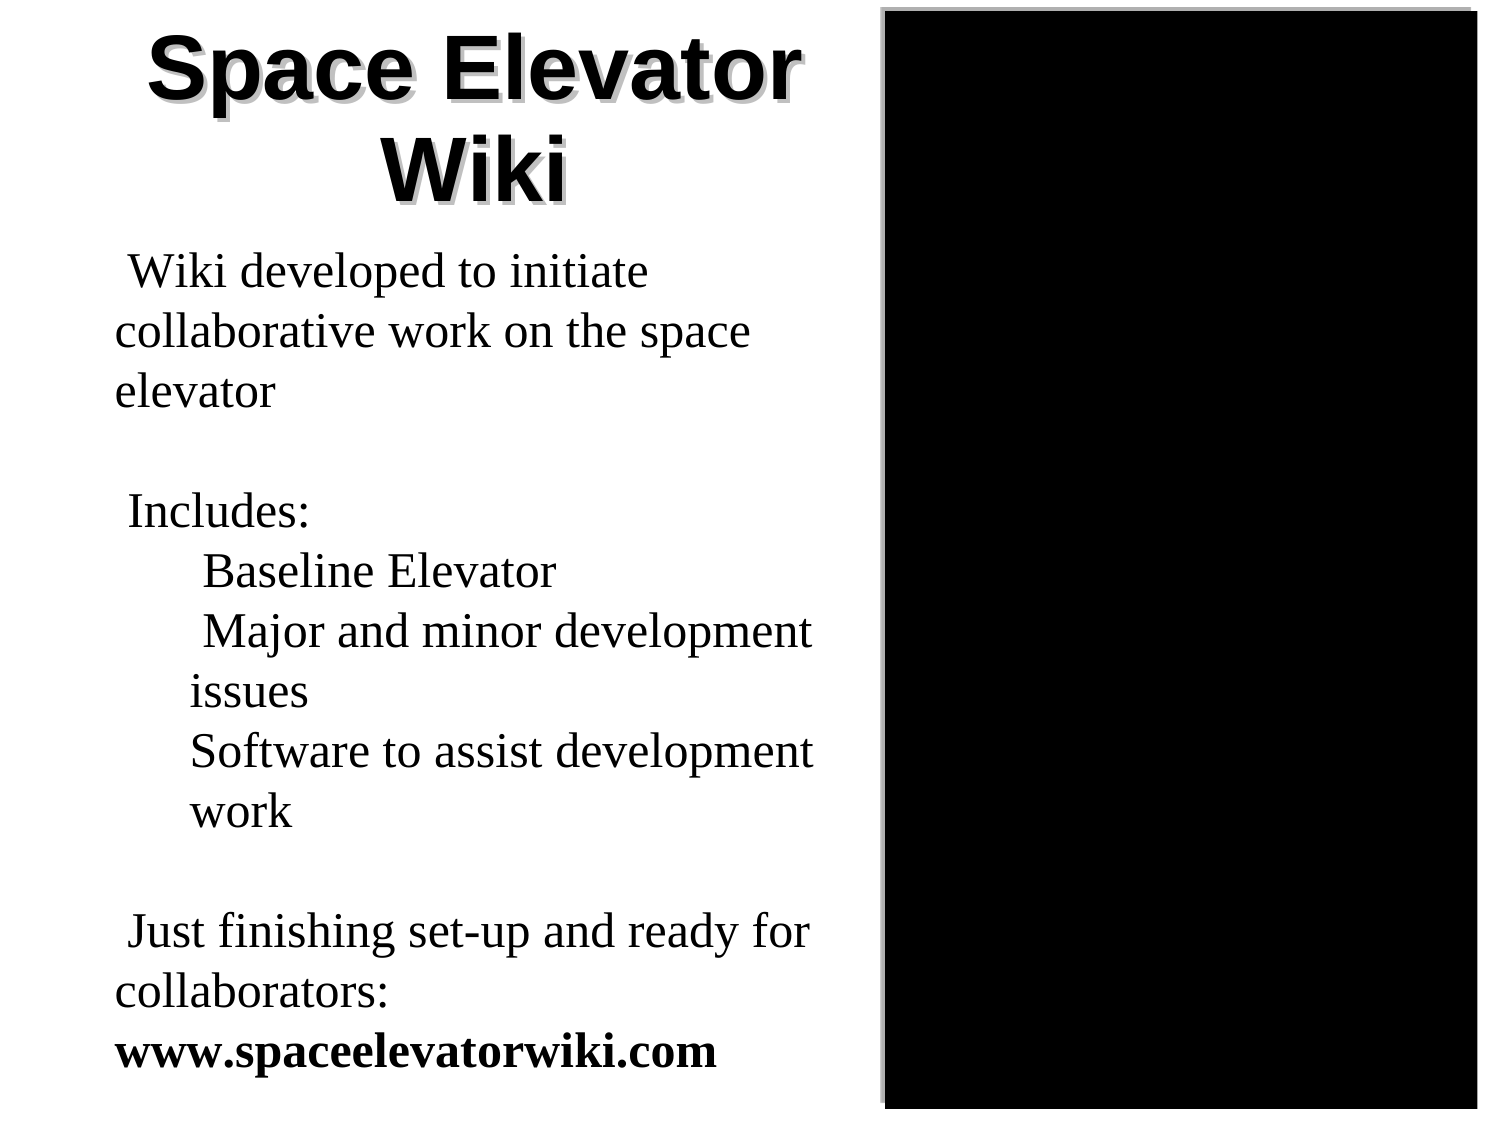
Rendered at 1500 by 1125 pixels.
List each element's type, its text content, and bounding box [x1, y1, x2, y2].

picture [884, 11, 1478, 1109]
text_box Wiki developed to initiate collaborative work on the space elevator Includes: Baseline Elevator Major and minor development issues Software to assist development work Just finishing set-up and ready for collaborators: www.spaceelevatorwiki.com [99, 230, 880, 1086]
title Space Elevator Wiki [37, 1, 913, 237]
